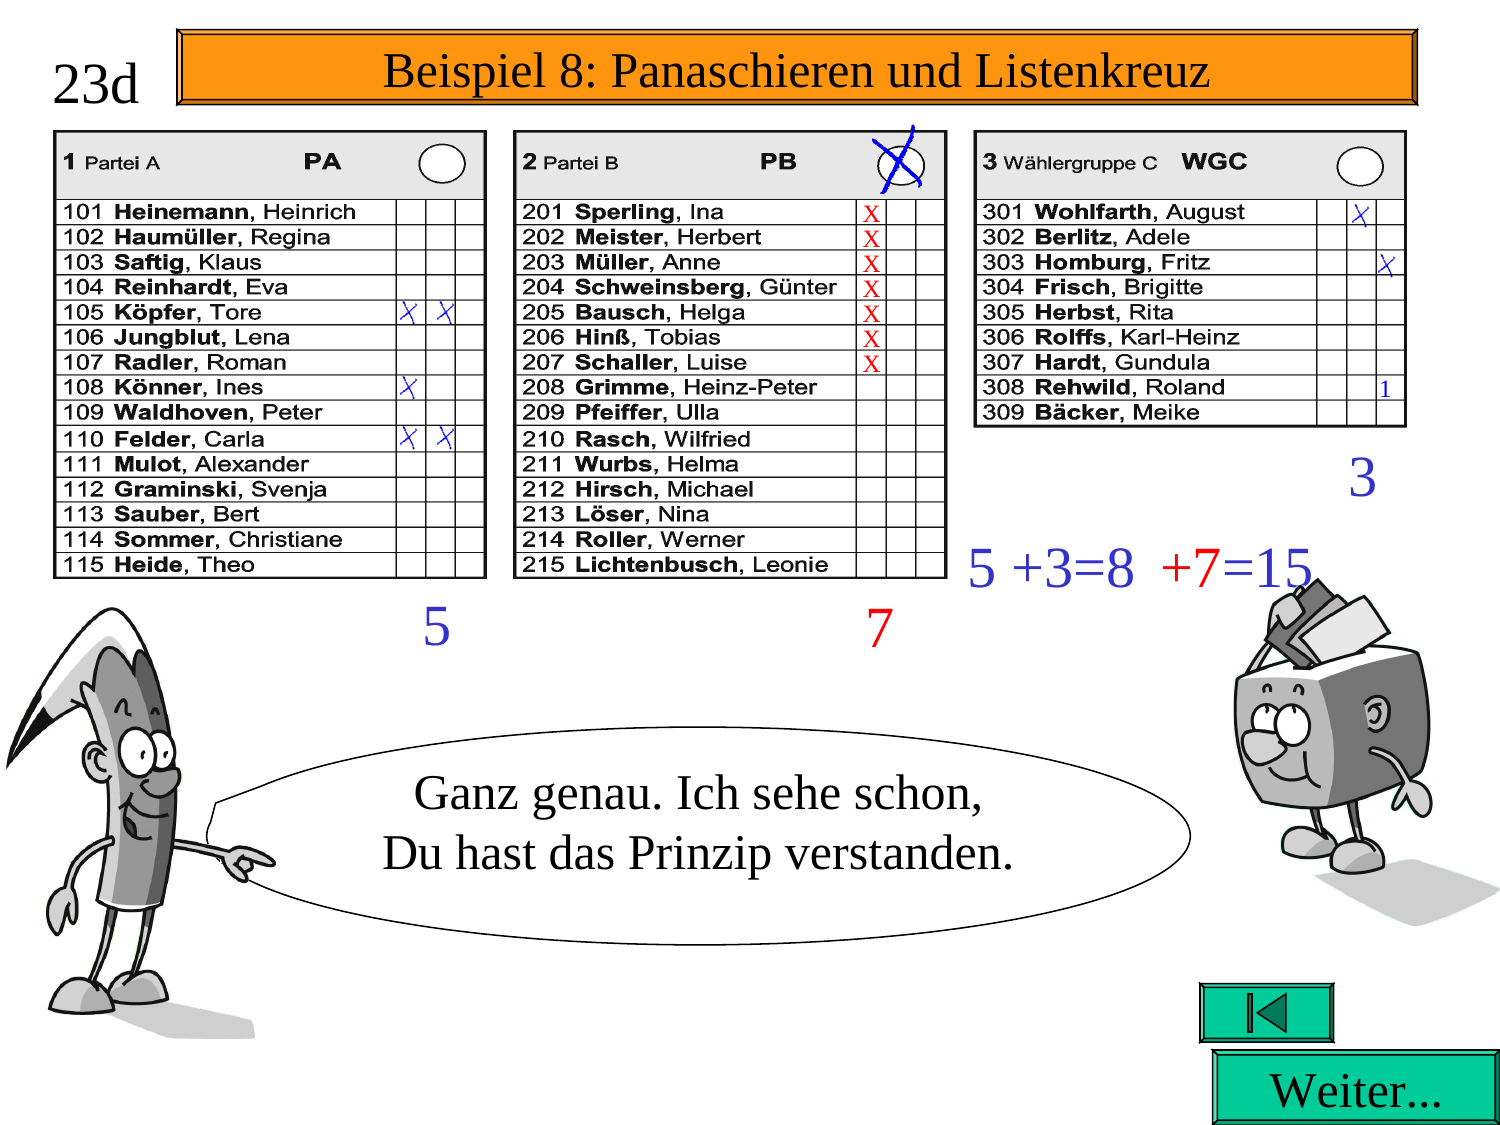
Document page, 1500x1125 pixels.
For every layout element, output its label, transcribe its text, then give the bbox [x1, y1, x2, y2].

picture [53, 122, 1500, 926]
text_box X [847, 189, 898, 228]
text_box X [847, 339, 898, 378]
picture [0, 596, 284, 1039]
text_box Beispiel 8: Panaschieren und Listenkreuz [183, 35, 1412, 99]
text_box +7=15 [1154, 521, 1333, 597]
text_box X [847, 314, 898, 339]
text_box 7 [850, 581, 951, 657]
text_box X [847, 289, 898, 314]
text_box X [847, 239, 898, 264]
text_box Weiter... [1218, 1055, 1495, 1120]
text_box 23d [37, 37, 160, 138]
text_box 5 +3=8 [953, 521, 1154, 597]
text_box 5 [407, 579, 508, 655]
text_box Ganz genau. Ich sehe schon, Du hast das Prinzip verstanden. [284, 727, 1191, 945]
text_box X [847, 264, 898, 289]
text_box X [847, 228, 898, 239]
text_box 1 [1364, 364, 1427, 428]
text_box 3 [1333, 430, 1434, 506]
